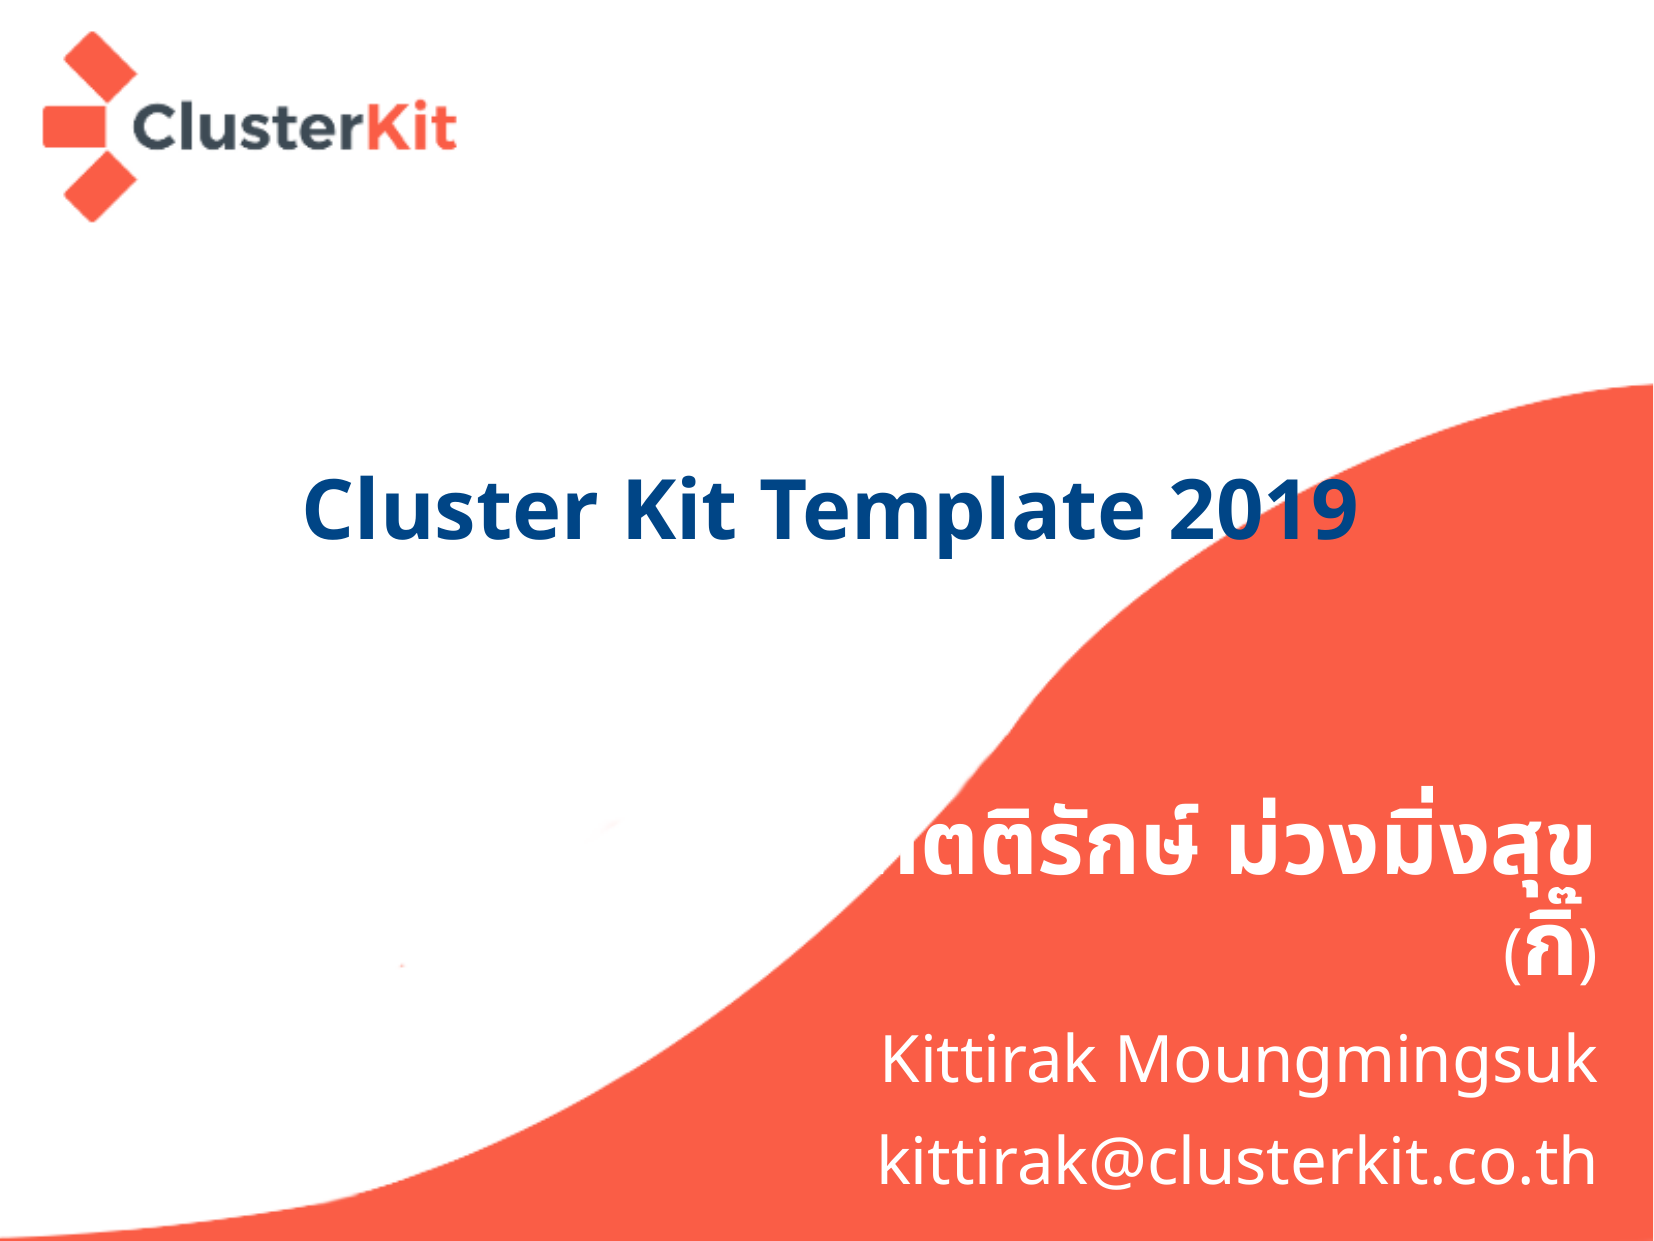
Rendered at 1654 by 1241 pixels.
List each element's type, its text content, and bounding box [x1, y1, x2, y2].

title Cluster Kit Template 2019 [86, 343, 1575, 681]
list กิตติรักษ์ ม่วงมิ่งสุข (กิ๊) Kittirak Moungmingsuk kittirak@clusterkit.co.th [688, 789, 1599, 1203]
picture [0, 0, 1654, 1241]
